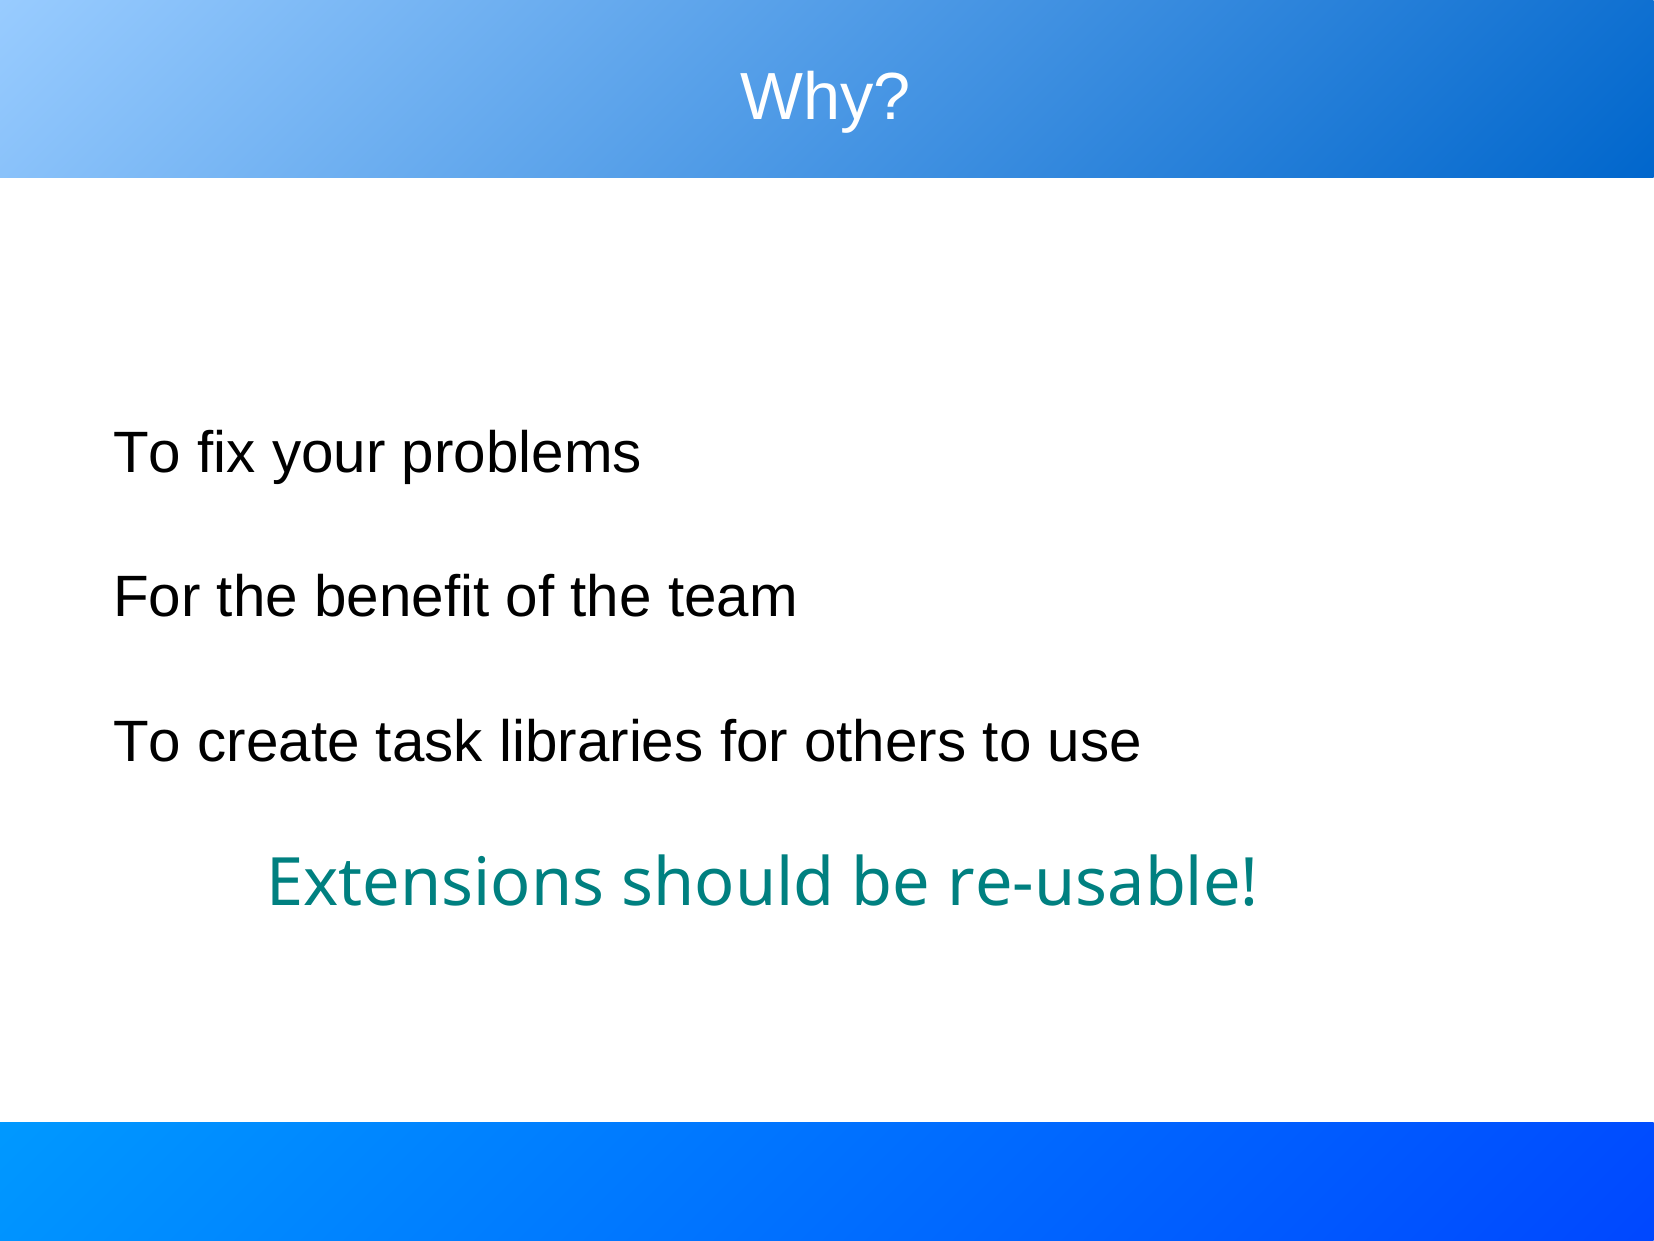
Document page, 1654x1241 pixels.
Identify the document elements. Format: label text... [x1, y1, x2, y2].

text_box Extensions should be re-usable! [251, 826, 1122, 1004]
list To fix your problems For the benefit of the team To create task libraries for others to use [88, 354, 1534, 1034]
title Why? [162, 59, 1489, 182]
